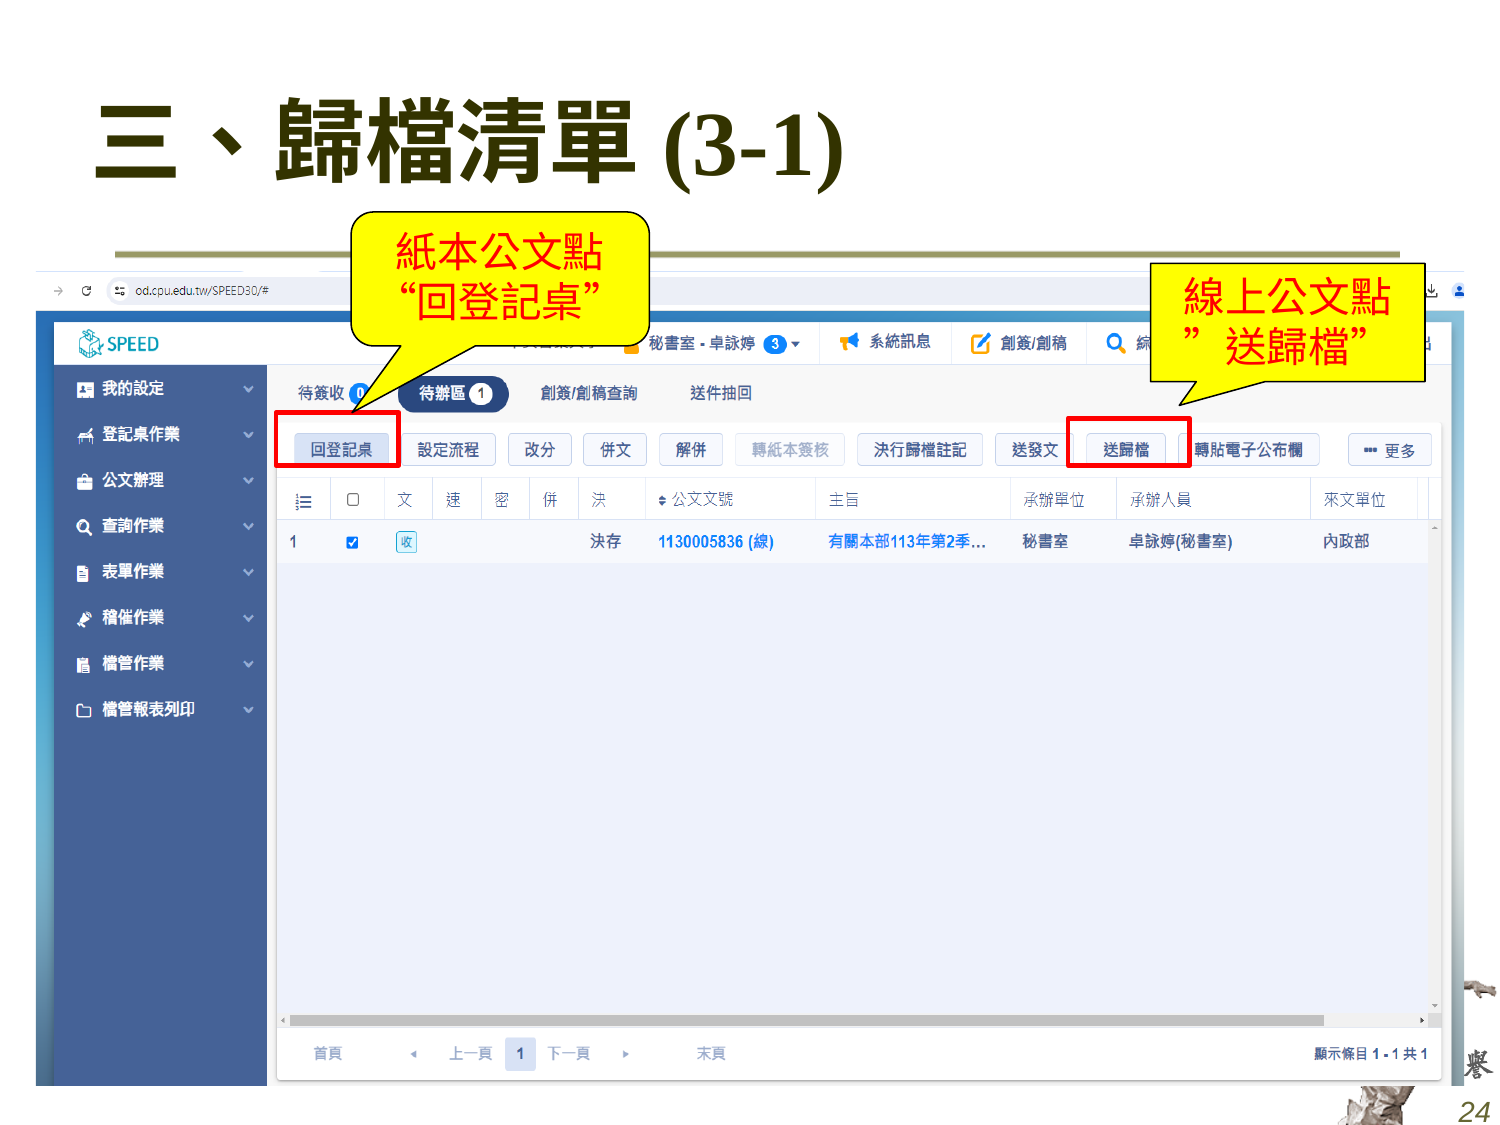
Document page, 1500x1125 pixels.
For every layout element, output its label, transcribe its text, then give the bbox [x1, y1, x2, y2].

slide_number <number> [1327, 1085, 1500, 1125]
text_box 線上公文點 ”送歸檔” [1150, 263, 1426, 406]
picture [650, 243, 1400, 265]
title 三、歸檔清單(3-1) [75, 45, 1425, 233]
text_box 紙本公文點 “回登記桌” [351, 211, 650, 413]
picture [278, 415, 396, 463]
picture [115, 243, 351, 265]
picture [35, 271, 1500, 1125]
